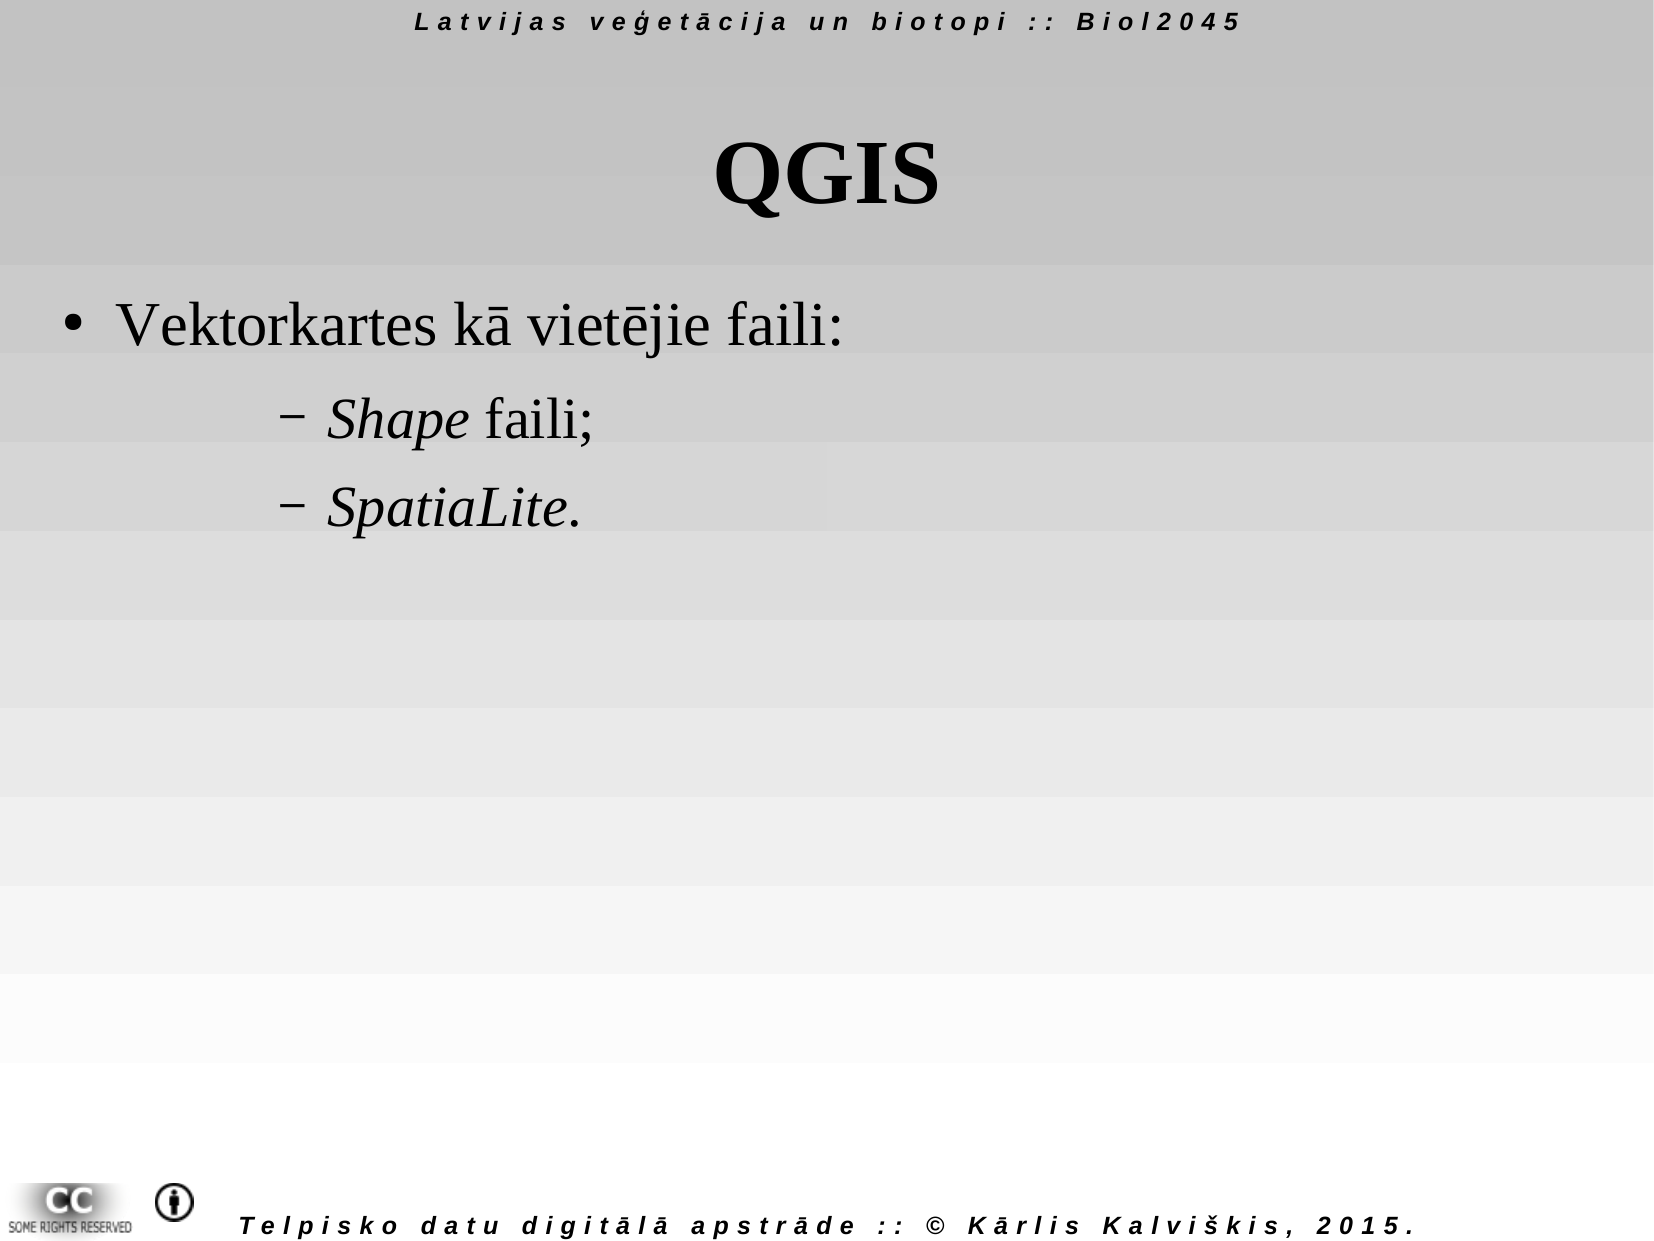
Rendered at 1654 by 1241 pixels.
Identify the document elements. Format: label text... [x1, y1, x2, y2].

title QGIS [29, 49, 1625, 296]
list Vektorkartes kā vietējie faili: Shape faili; SpatiaLite. [44, 289, 1610, 1113]
picture [0, 0, 1654, 1241]
